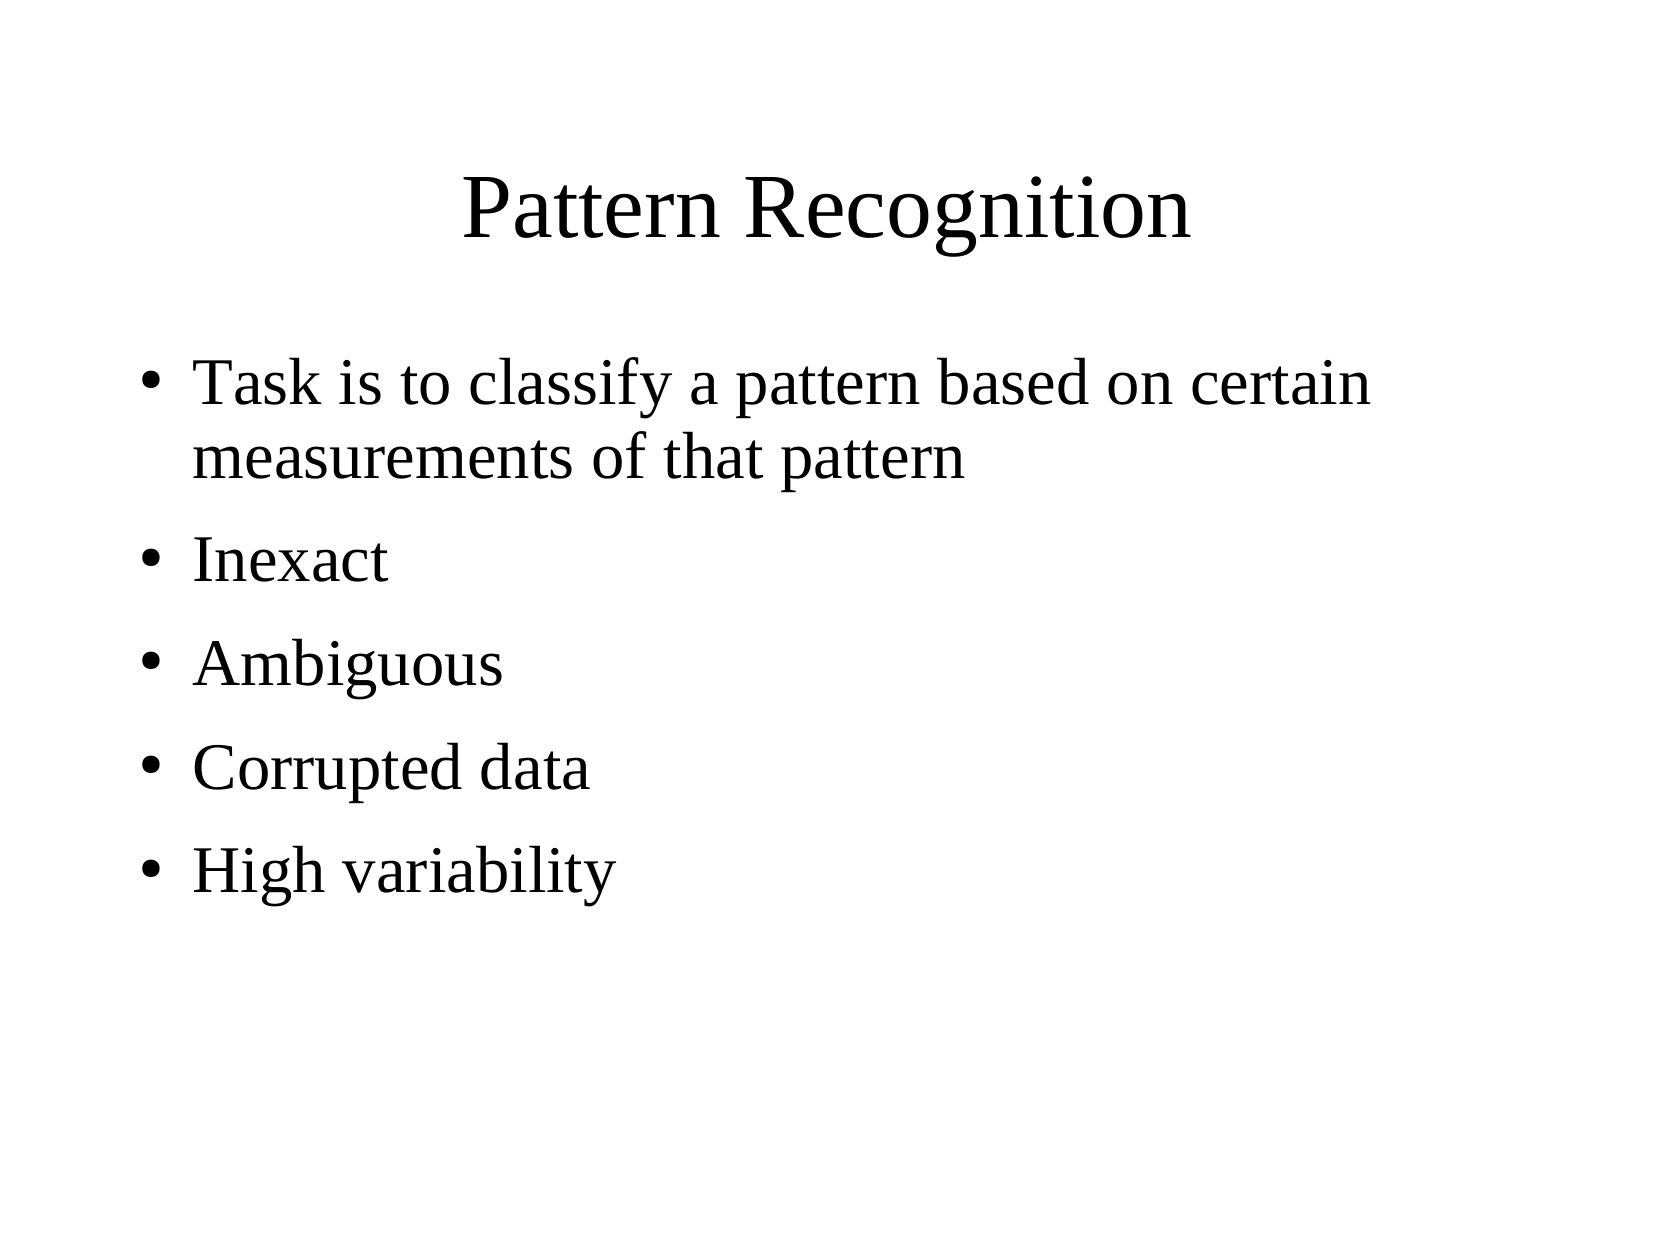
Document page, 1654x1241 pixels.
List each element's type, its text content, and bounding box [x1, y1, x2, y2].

title Pattern Recognition [121, 102, 1534, 311]
list Task is to classify a pattern based on certain measurements of that pattern Inexact Ambiguous Corrupted data High variability [121, 344, 1534, 1127]
